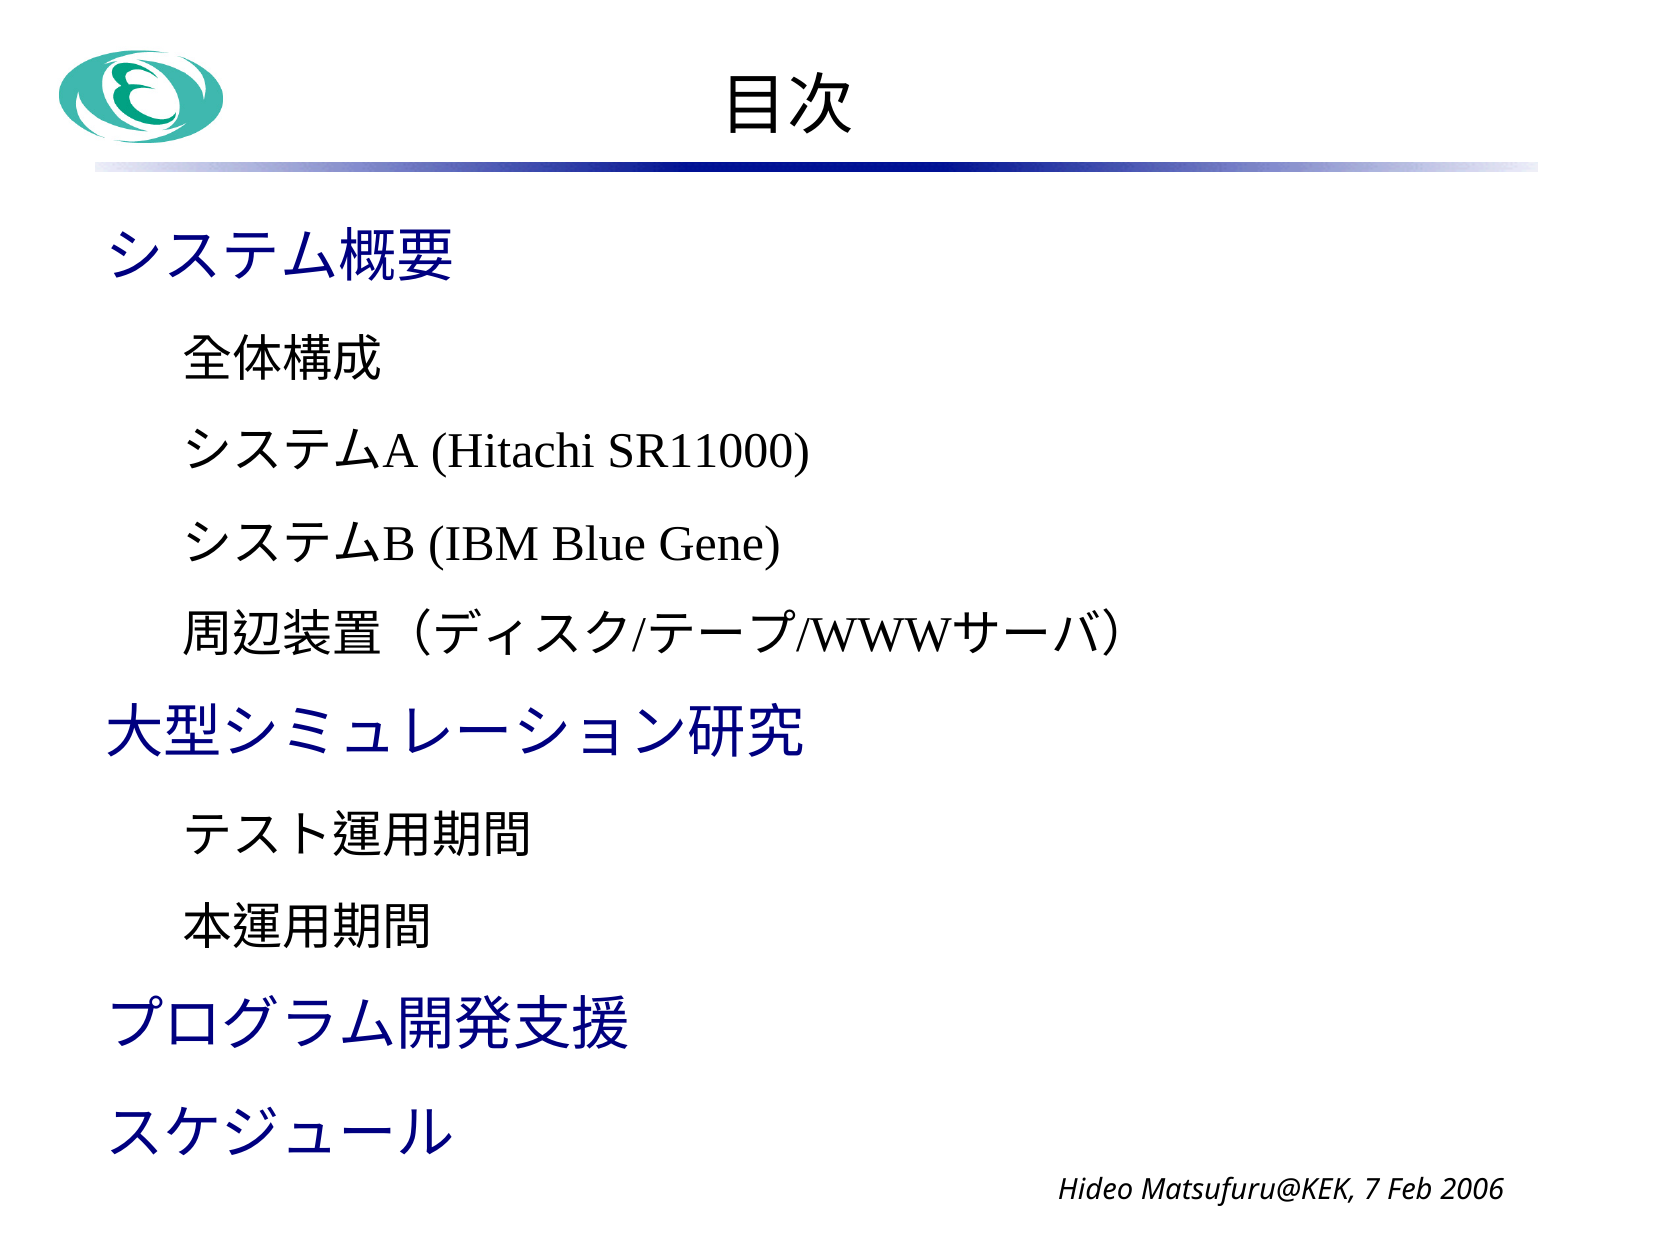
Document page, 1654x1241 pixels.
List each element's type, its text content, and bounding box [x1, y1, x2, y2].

picture [52, 41, 230, 152]
picture [95, 162, 1538, 172]
list システム概要 全体構成 システムA (Hitachi SR11000) システムB (IBM Blue Gene) 周辺装置（ディスク/テープ/WWWサーバ） 大型シミュレーション研究 テスト運用期間 本運用期間 プログラム開発支援 スケジュール [87, 213, 1588, 1125]
title 目次 [157, 49, 1417, 156]
